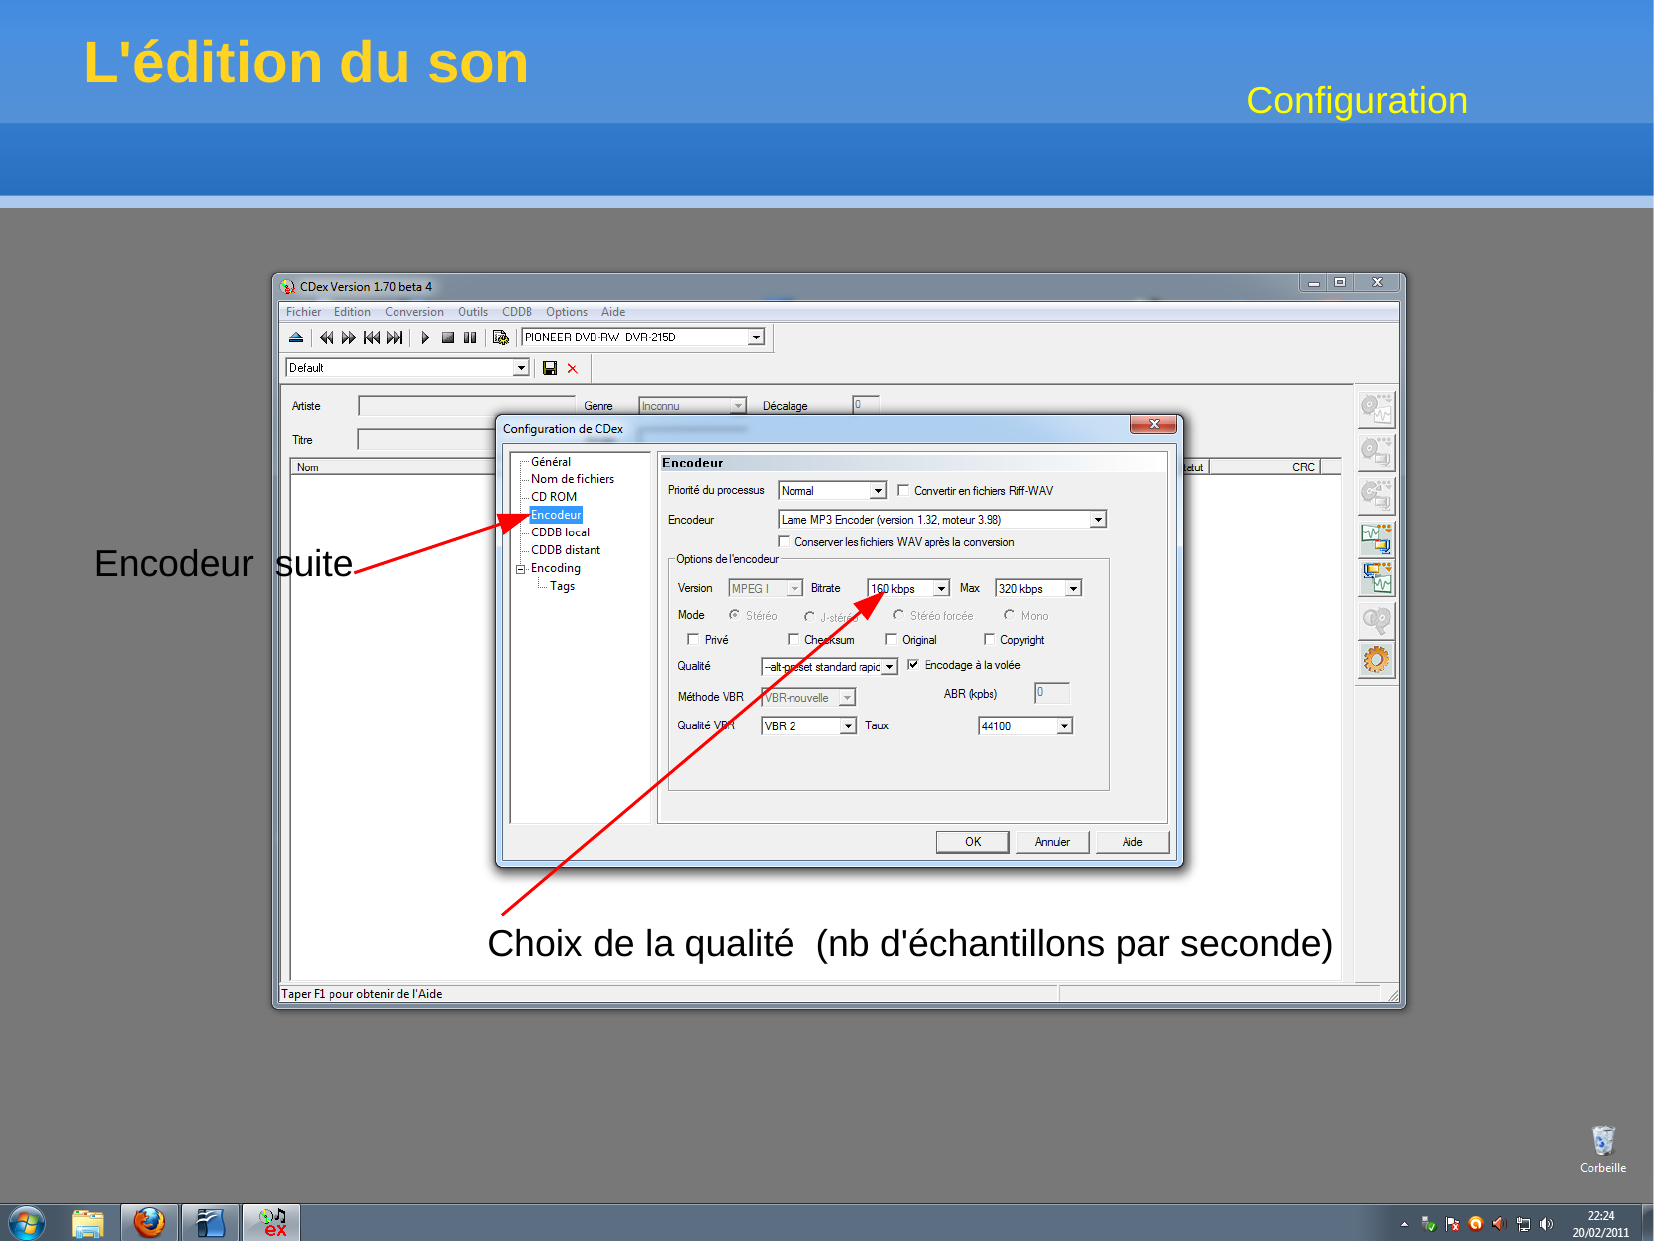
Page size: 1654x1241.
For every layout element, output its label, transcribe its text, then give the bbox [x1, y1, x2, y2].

text_box Choix de la qualité (nb d'échantillons par seconde) [472, 915, 1349, 972]
picture [0, 0, 1654, 206]
picture [0, 208, 1654, 1241]
title L'édition du son [6, 17, 609, 107]
text_box Configuration [1210, 29, 1654, 129]
text_box Encodeur suite [79, 535, 369, 635]
